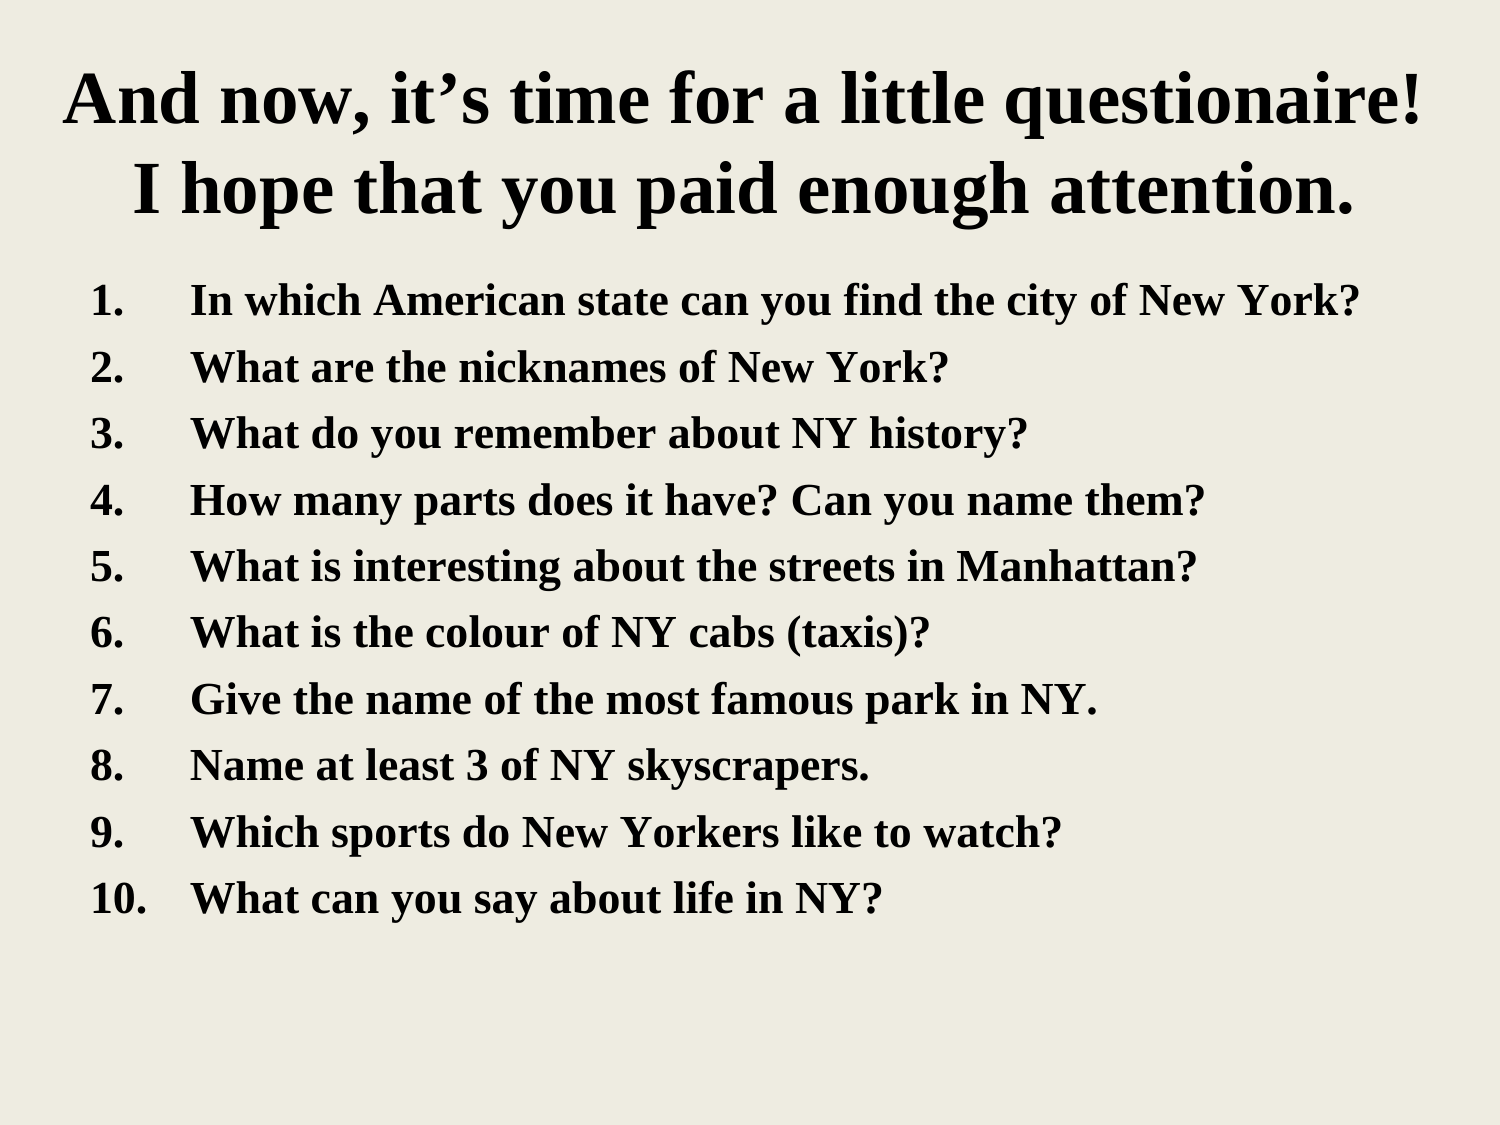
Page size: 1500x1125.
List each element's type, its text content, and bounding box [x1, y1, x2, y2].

list In which American state can you find the city of New York? What are the nicknames of New York? What do you remember about NY history? How many parts does it have? Can you name them? What is interesting about the streets in Manhattan? What is the colour of NY cabs (taxis)? Give the name of the most famous park in NY. Name at least 3 of NY skyscrapers. Which sports do New Yorkers like to watch? What can you say about life in NY? [75, 262, 1426, 1006]
title And now, it’s time for a little questionaire! I hope that you paid enough attention. [29, 41, 1459, 237]
